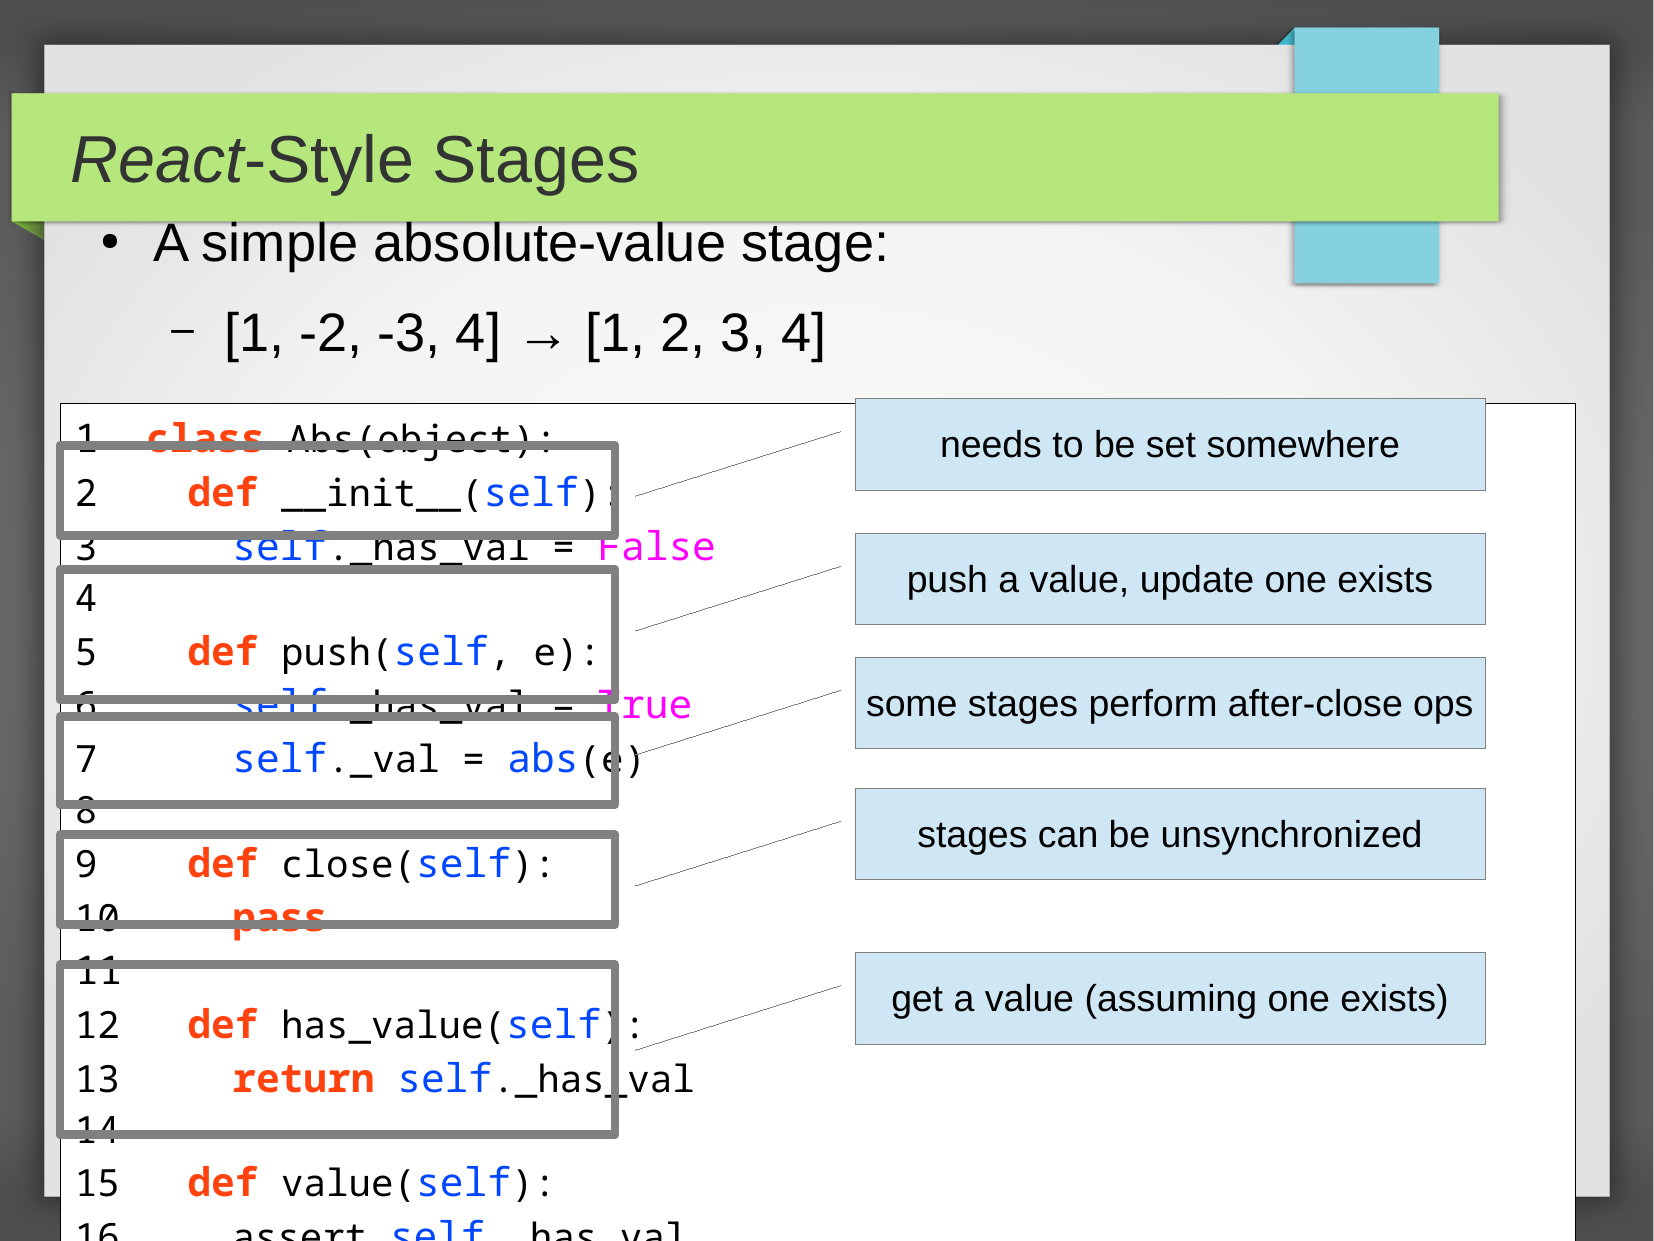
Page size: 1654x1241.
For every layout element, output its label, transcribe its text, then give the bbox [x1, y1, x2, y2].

text_box push a value, update one exists [855, 534, 1485, 625]
picture [0, 0, 1654, 1241]
text_box [60, 716, 616, 805]
text_box 1 class Abs(object): 2 def __init__(self): 3 self._has_val = False 4 5 def push(self, e): 6 self._has_val = True 7 self._val = abs(e) 8 9 def close(self): 10 pass 11 12 def has_value(self): 13 return self._has_val 14 15 def value(self): 16 assert self._has_val 17 self._has_val = False 18 return self._val [60, 403, 1576, 1162]
text_box stages can be unsynchronized [855, 789, 1485, 880]
list A simple absolute-value stage: [1, -2, -3, 4] → [1, 2, 3, 4] [82, 212, 1538, 403]
title React-Style Stages [70, 106, 1229, 213]
text_box some stages perform after-close ops [855, 658, 1485, 749]
text_box [60, 964, 616, 1135]
text_box [60, 834, 616, 925]
text_box [60, 445, 616, 536]
text_box [60, 569, 616, 700]
text_box get a value (assuming one exists) [855, 953, 1485, 1044]
text_box needs to be set somewhere [855, 399, 1485, 490]
